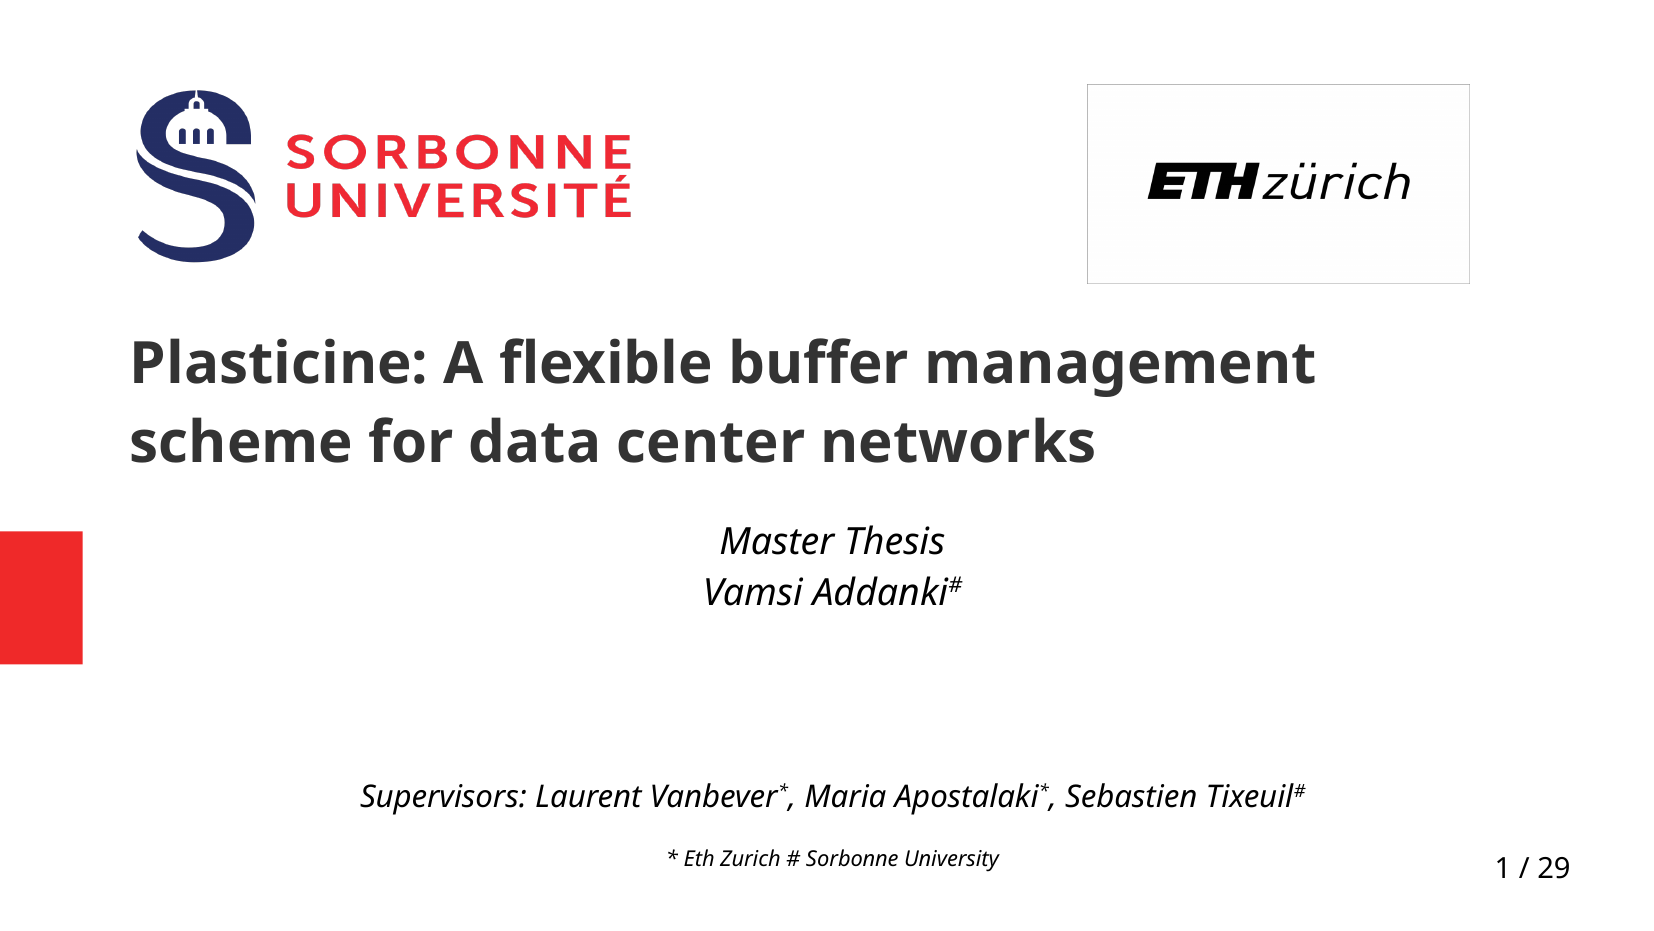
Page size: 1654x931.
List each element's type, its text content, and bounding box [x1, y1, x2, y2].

title Plasticine: A flexible buffer management scheme for data center networks [129, 298, 1536, 503]
picture [1087, 84, 1470, 284]
picture [135, 89, 631, 263]
subtitle Master Thesis Vamsi Addanki# [129, 504, 1536, 626]
text_box * Eth Zurich # Sorbonne University [129, 797, 1536, 919]
text_box Supervisors: Laurent Vanbever​*, Maria Apostalaki*, Sebastien Tixeuil# [129, 735, 1536, 797]
